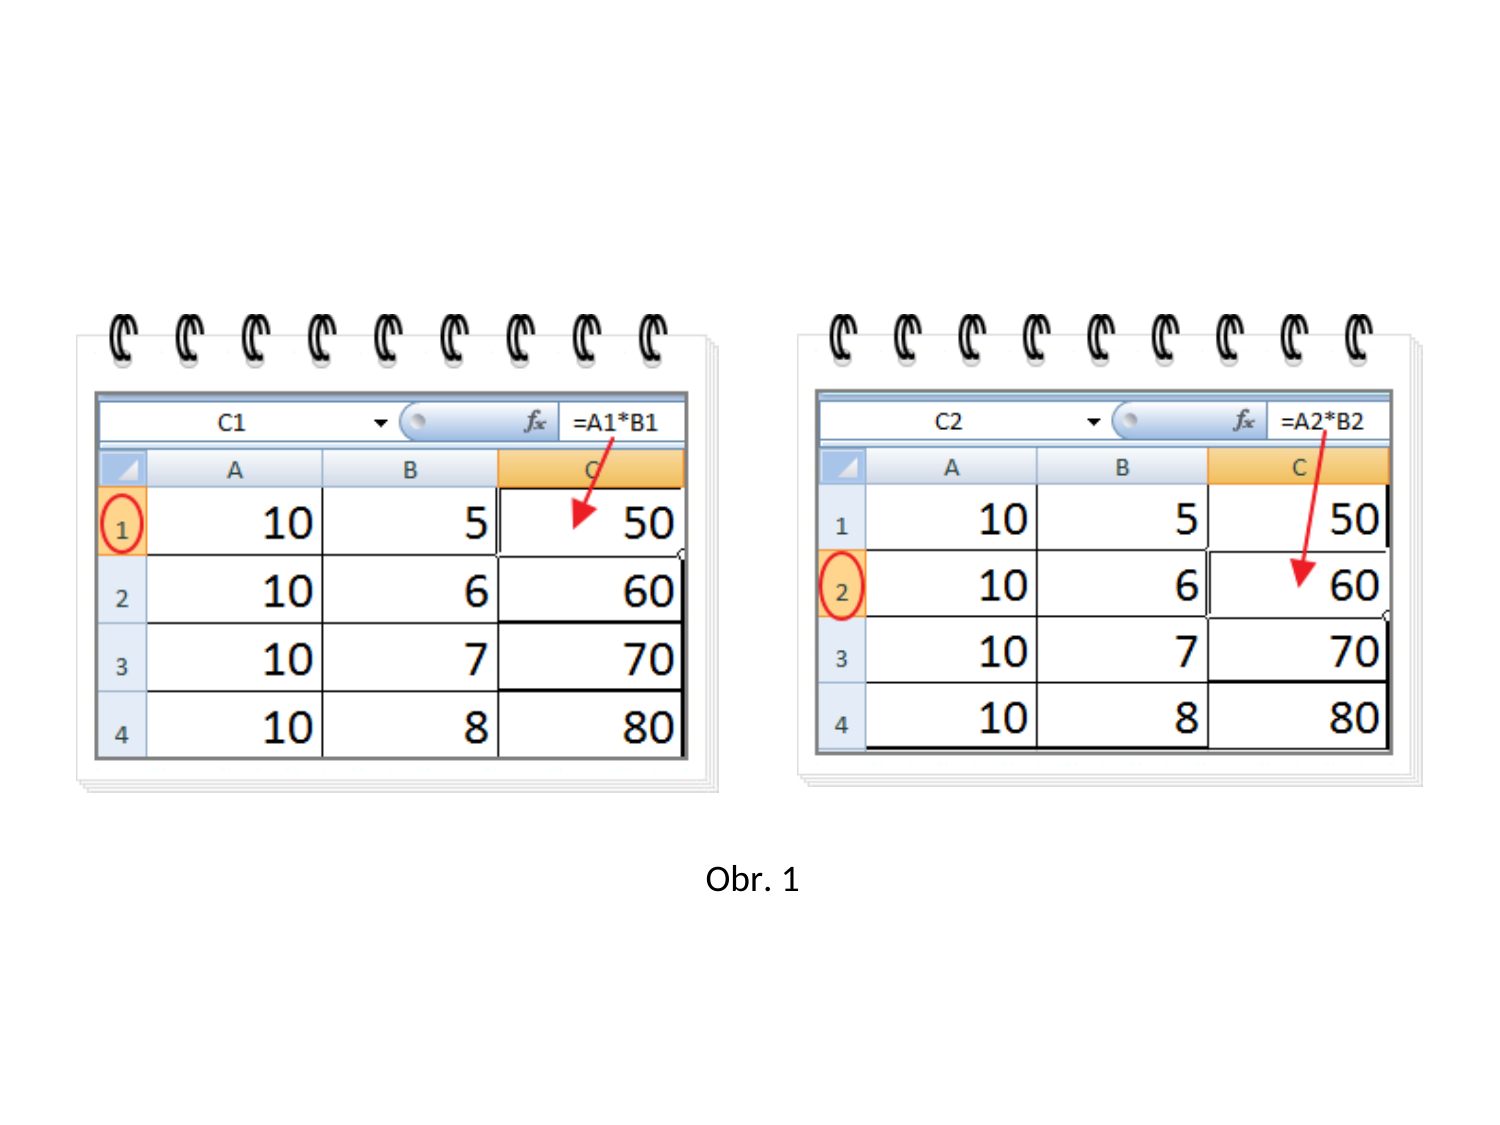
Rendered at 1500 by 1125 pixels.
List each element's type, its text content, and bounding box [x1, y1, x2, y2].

picture [76, 314, 719, 793]
picture [797, 314, 1423, 787]
text_box Obr. 1 [690, 846, 845, 907]
